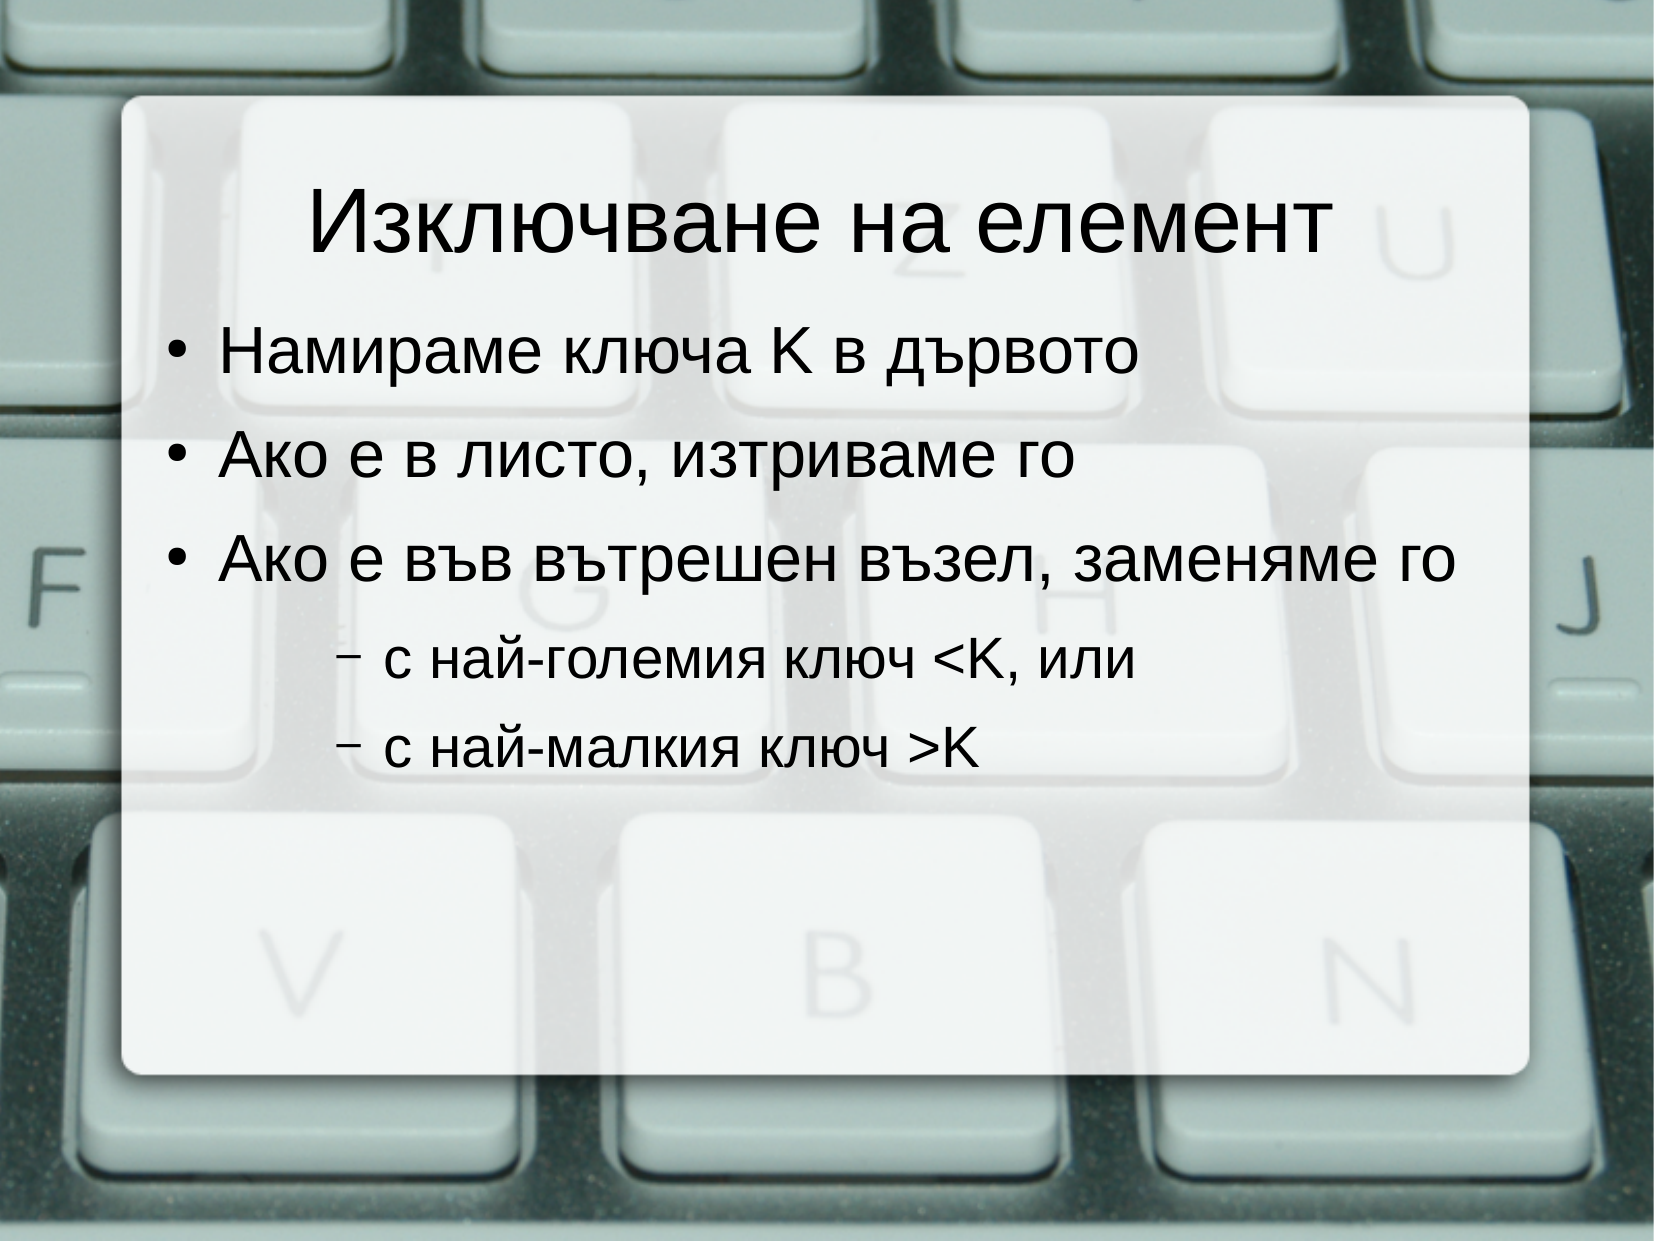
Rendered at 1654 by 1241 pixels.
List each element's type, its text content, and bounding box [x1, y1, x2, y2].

picture [0, 0, 1654, 1241]
list Намираме ключа K в дървото Ако е в листо, изтриваме го Ако е във вътрешен възел, заменяме го с най-големия ключ <K, или с най-малкия ключ >K [147, 312, 1506, 1033]
title Изключване на елемент [135, 117, 1506, 325]
